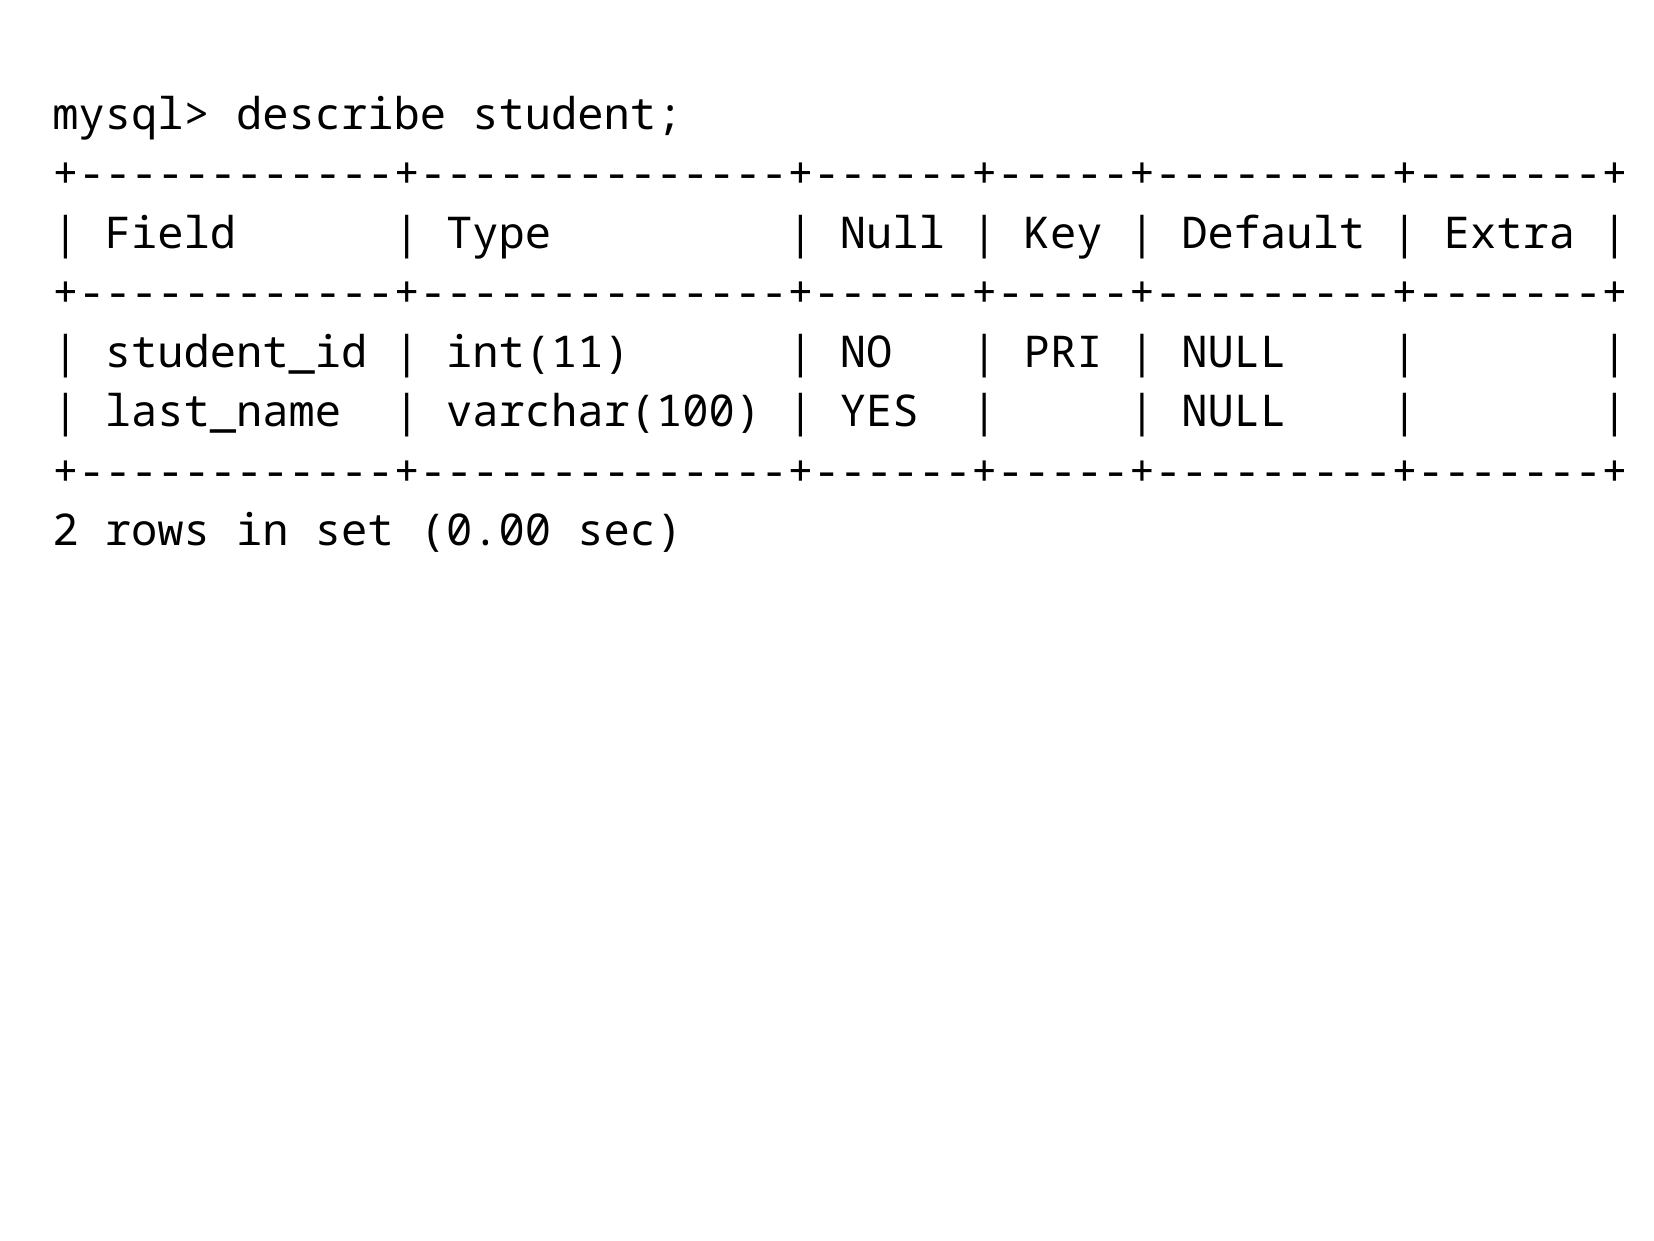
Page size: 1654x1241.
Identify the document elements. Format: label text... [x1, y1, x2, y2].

text_box mysql> describe student; +------------+--------------+------+-----+---------+-------+ | Field | Type | Null | Key | Default | Extra | +------------+--------------+------+-----+---------+-------+ | student_id | int(11) | NO | PRI | NULL | | | last_name | varchar(100) | YES | | NULL | | +------------+--------------+------+-----+---------+-------+ 2 rows in set (0.00 sec) [37, 75, 1654, 666]
